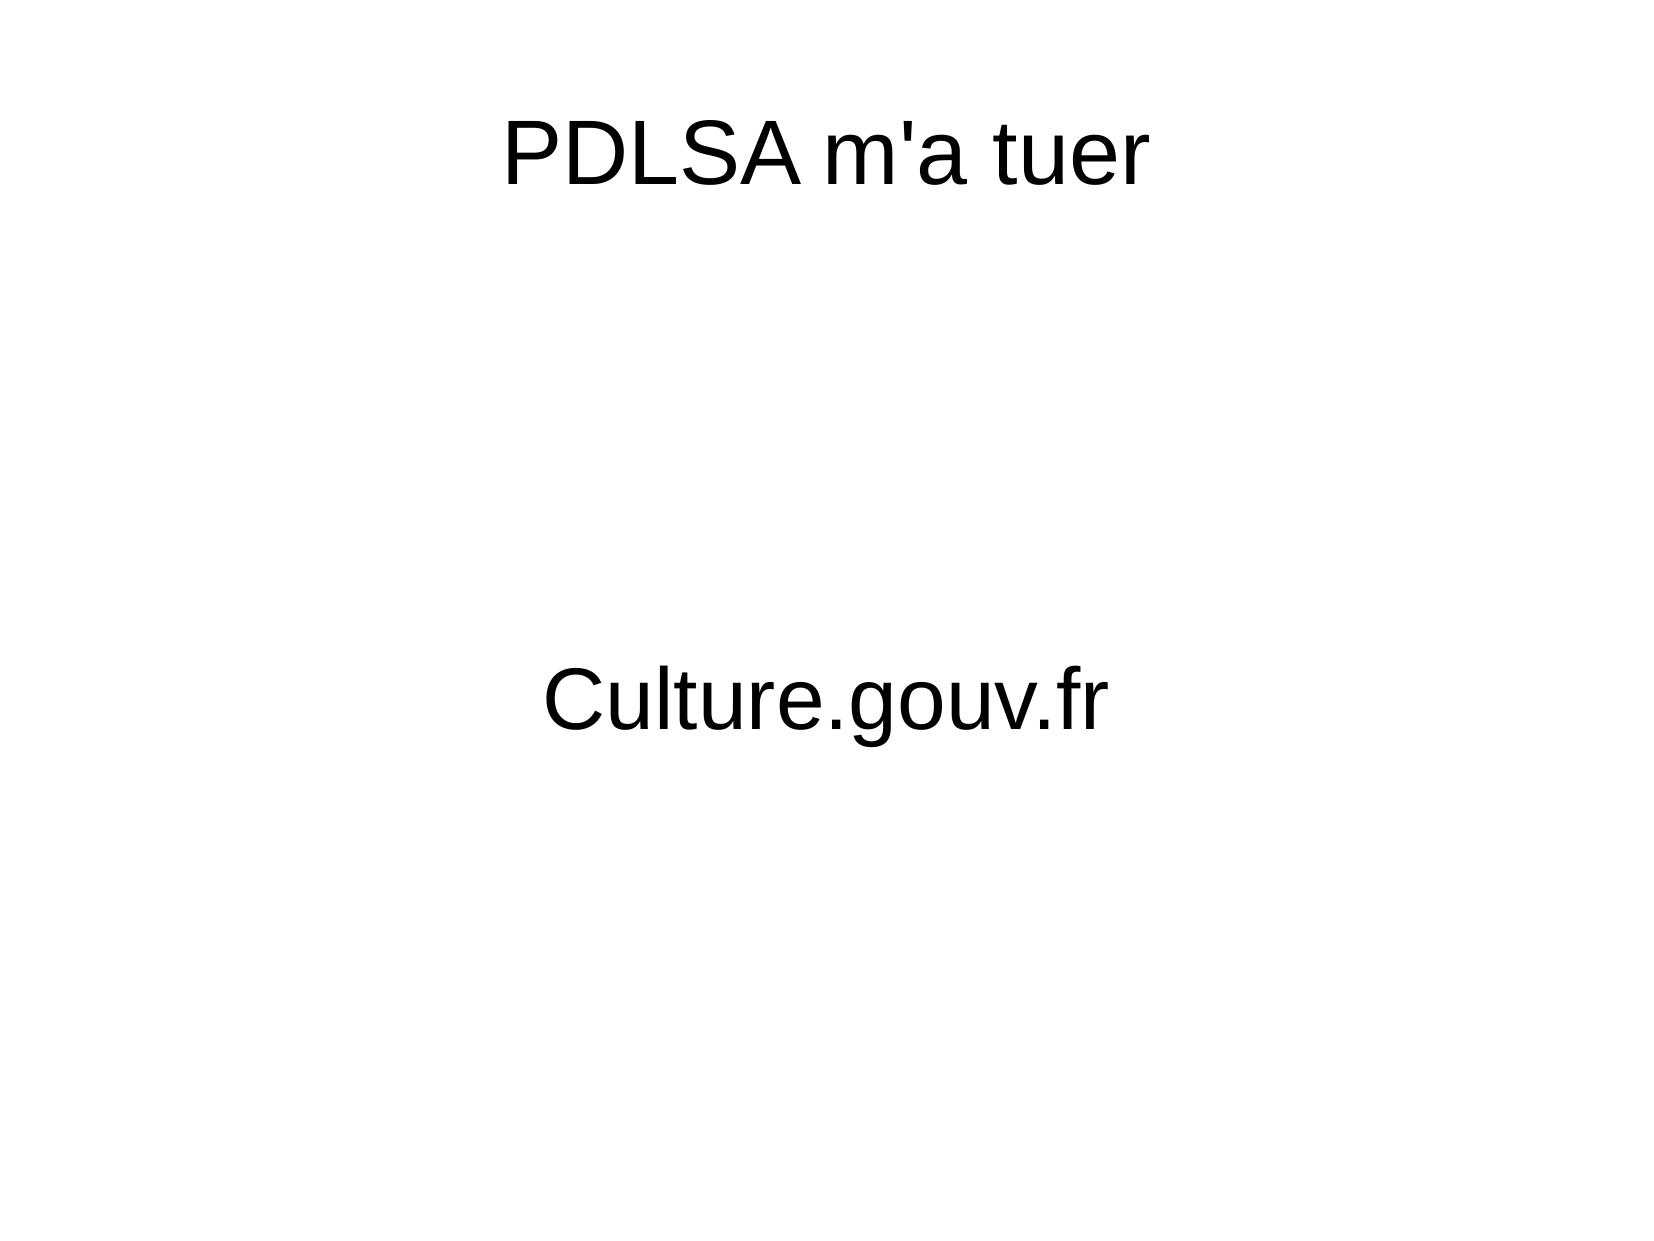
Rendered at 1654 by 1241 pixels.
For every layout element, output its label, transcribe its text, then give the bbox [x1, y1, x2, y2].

title PDLSA m'a tuer [82, 56, 1571, 250]
subtitle Culture.gouv.fr [82, 297, 1571, 1102]
